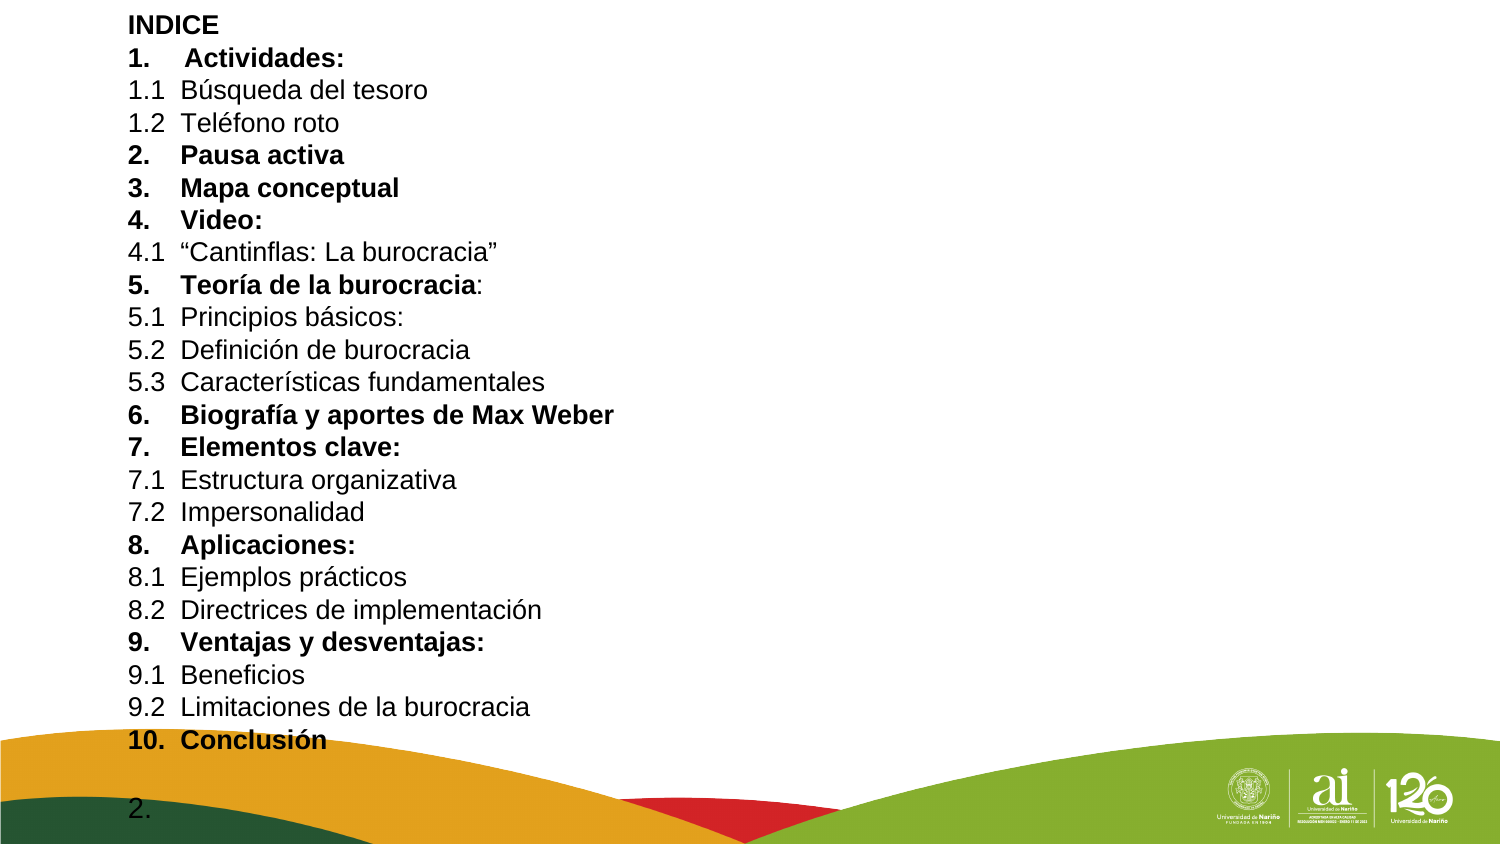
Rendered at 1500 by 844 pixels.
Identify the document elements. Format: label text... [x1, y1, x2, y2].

text_box INDICE Actividades: 1.1 Búsqueda del tesoro 1.2 Teléfono roto 2. Pausa activa 3. Mapa conceptual 4. Video: 4.1 “Cantinflas: La burocracia” 5. Teoría de la burocracia: 5.1 Principios básicos: 5.2 Definición de burocracia 5.3 Características fundamentales 6. Biografía y aportes de Max Weber 7. Elementos clave: 7.1 Estructura organizativa 7.2 Impersonalidad 8. Aplicaciones: 8.1 Ejemplos prácticos 8.2 Directrices de implementación 9. Ventajas y desventajas: 9.1 Beneficios 9.2 Limitaciones de la burocracia 10. Conclusión [112, 0, 1388, 841]
picture [0, 17, 1500, 844]
